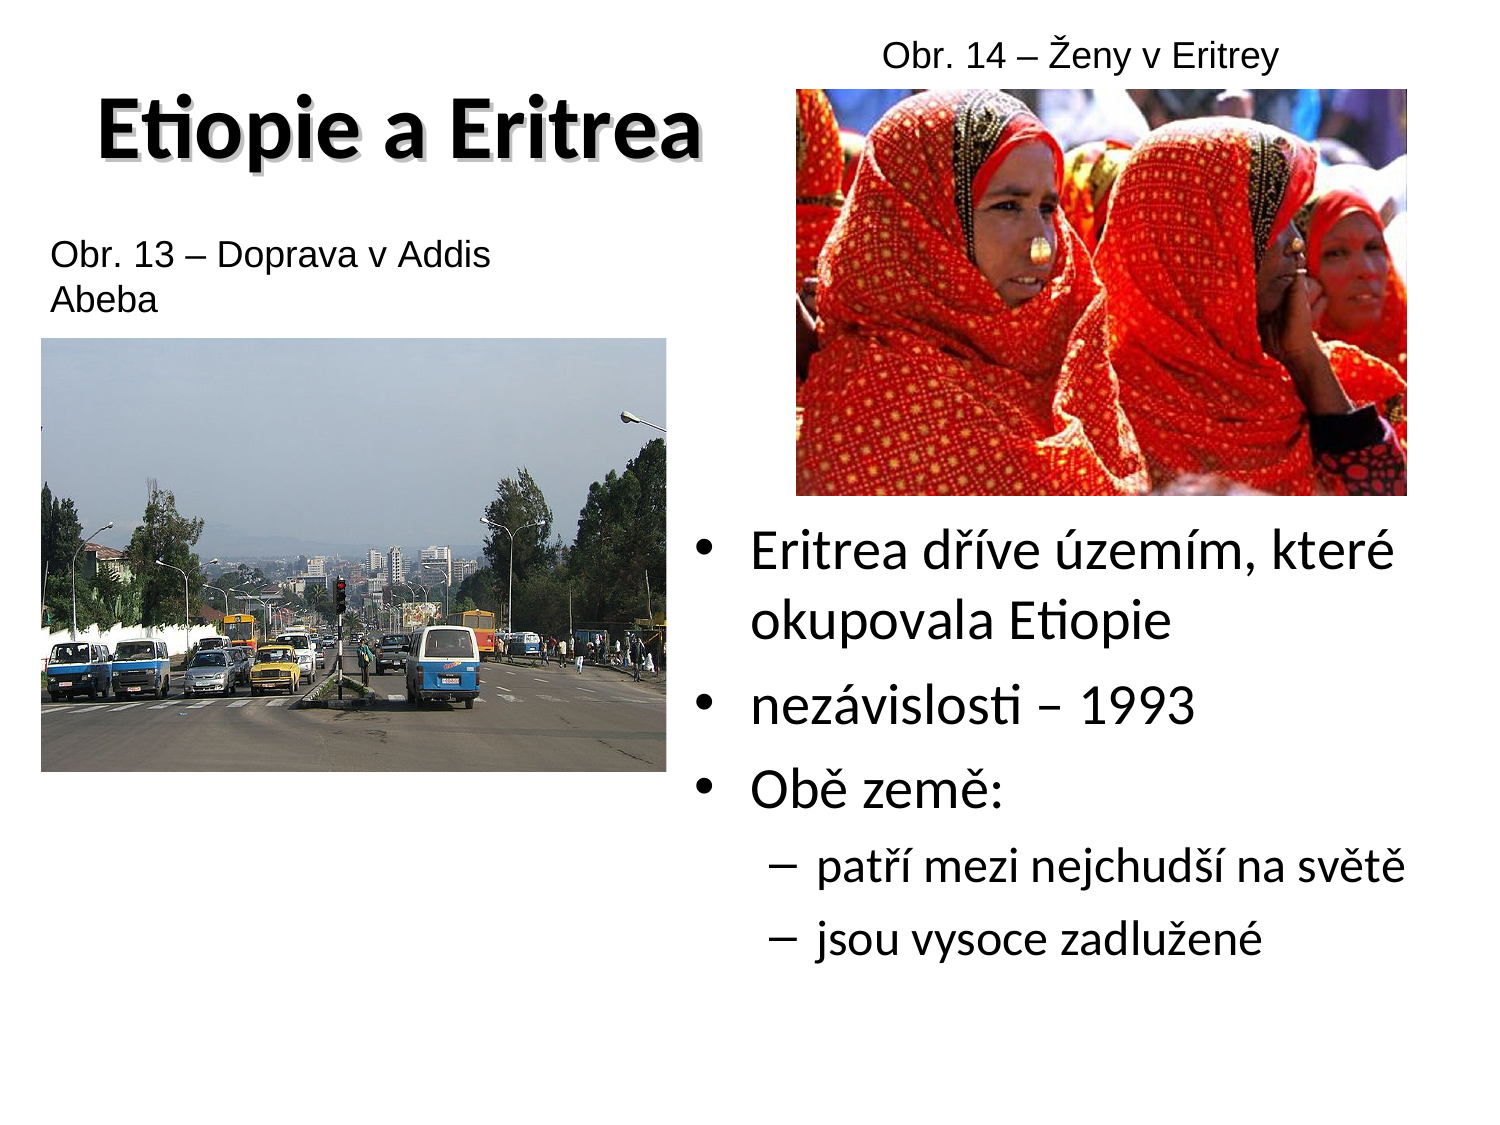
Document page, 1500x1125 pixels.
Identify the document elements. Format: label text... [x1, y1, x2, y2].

picture [796, 89, 1407, 496]
text_box Obr. 14 – Ženy v Eritrey [867, 23, 1372, 84]
text_box Obr. 13 – Doprava v Addis Abeba [35, 222, 622, 329]
list Eritrea dříve územím, které okupovala Etiopie nezávislosti – 1993 Obě země: patří mezi nejchudší na světě jsou vysoce zadlužené [679, 503, 1454, 1046]
title Etiopie a Eritrea [74, 45, 727, 200]
picture [41, 338, 667, 772]
